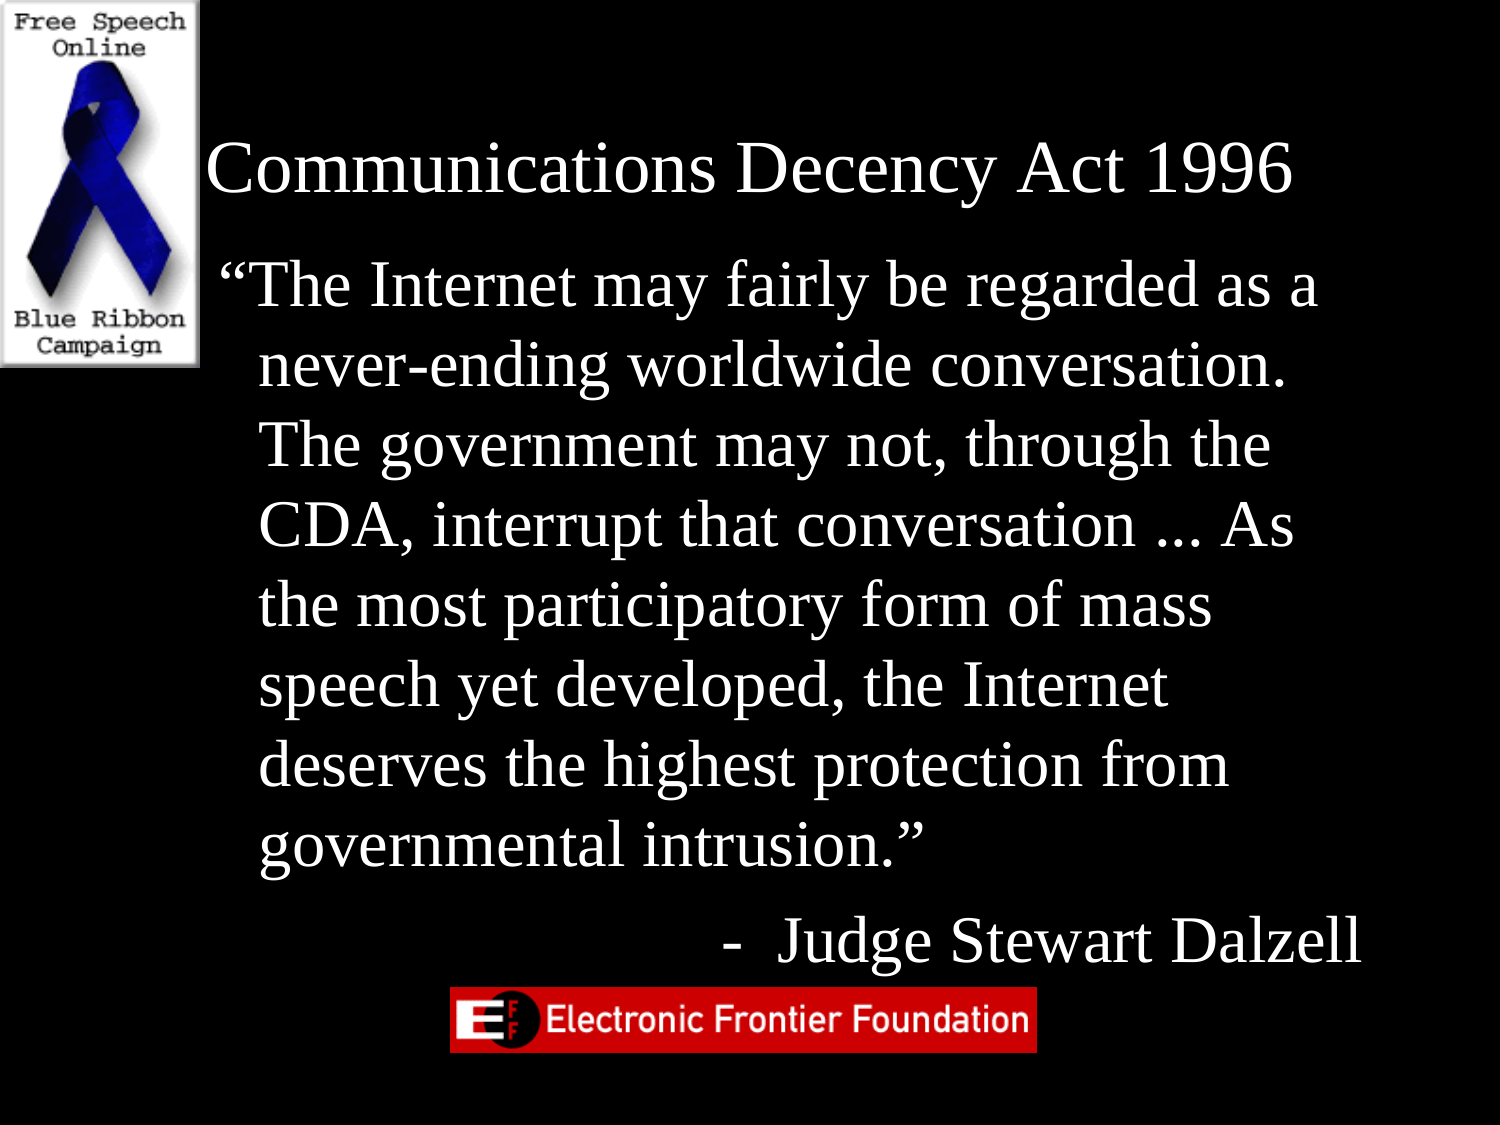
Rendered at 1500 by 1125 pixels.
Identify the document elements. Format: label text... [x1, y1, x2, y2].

picture [0, 0, 200, 368]
picture [450, 987, 1037, 1053]
title Communications Decency Act 1996 [200, 99, 1388, 226]
list “The Internet may fairly be regarded as a never-ending worldwide conversation. The government may not, through the CDA, interrupt that conversation ... As the most participatory form of mass speech yet developed, the Internet deserves the highest protection from governmental intrusion.” - Judge Stewart Dalzell [187, 232, 1388, 985]
